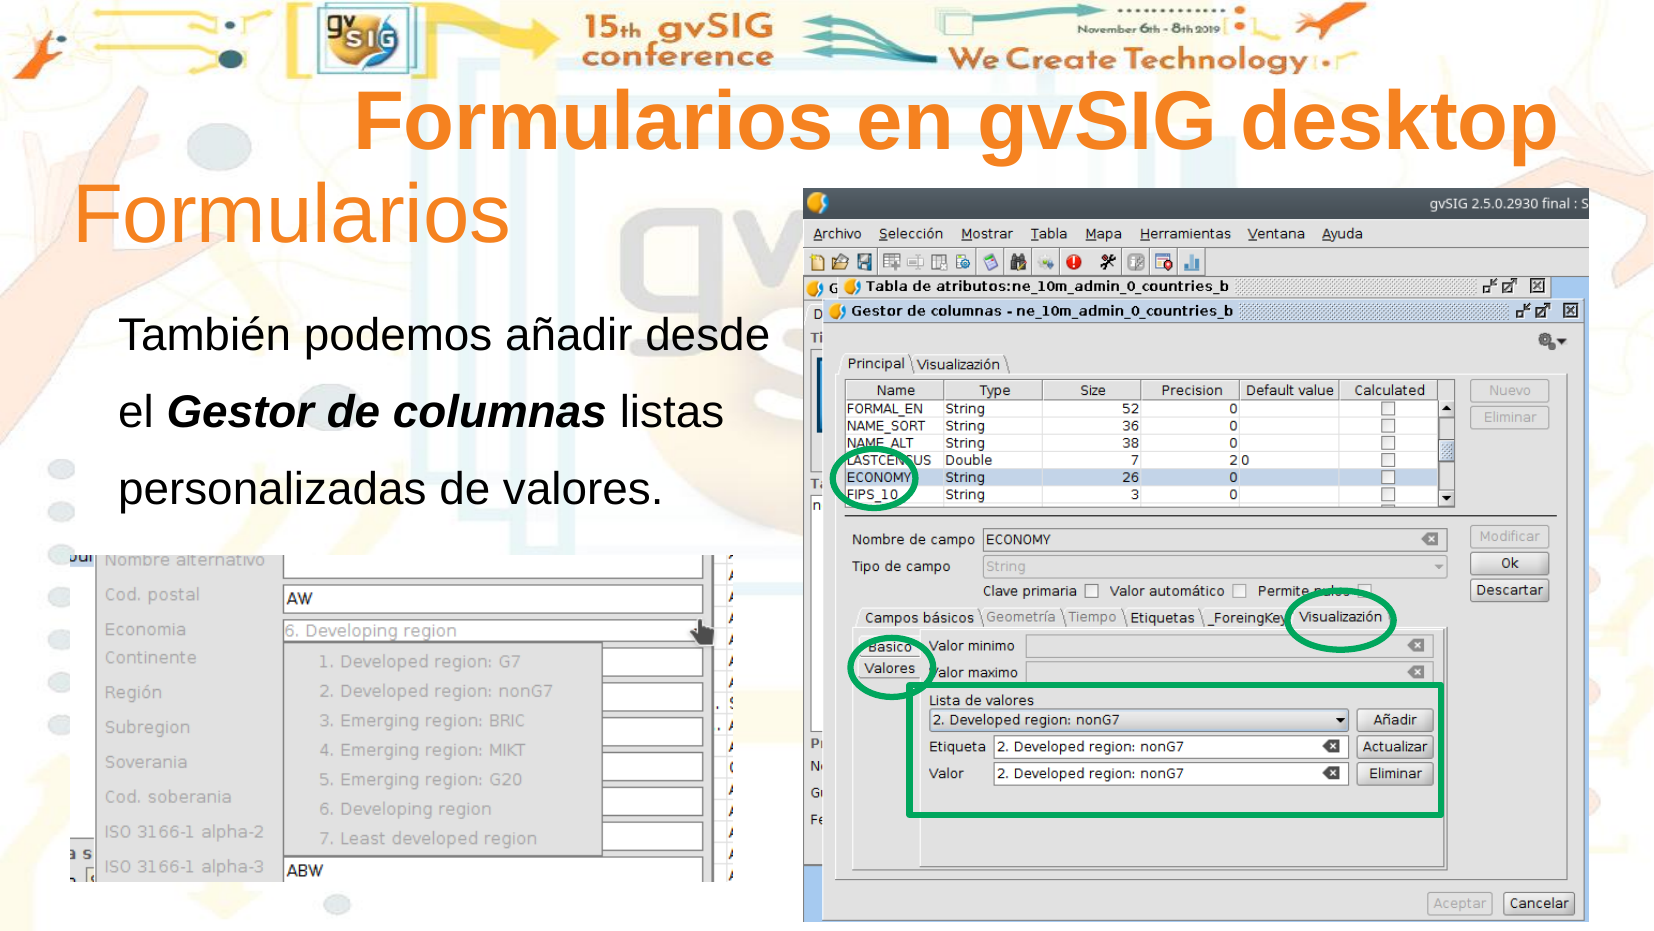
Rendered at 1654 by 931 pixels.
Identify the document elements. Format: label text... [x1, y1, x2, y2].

title Formularios en gvSIG desktop [72, 73, 1561, 167]
picture [0, 0, 1654, 931]
title Formularios [72, 167, 1561, 261]
text_box También podemos añadir desde el Gestor de columnas listas personalizadas de valores. [82, 283, 803, 886]
